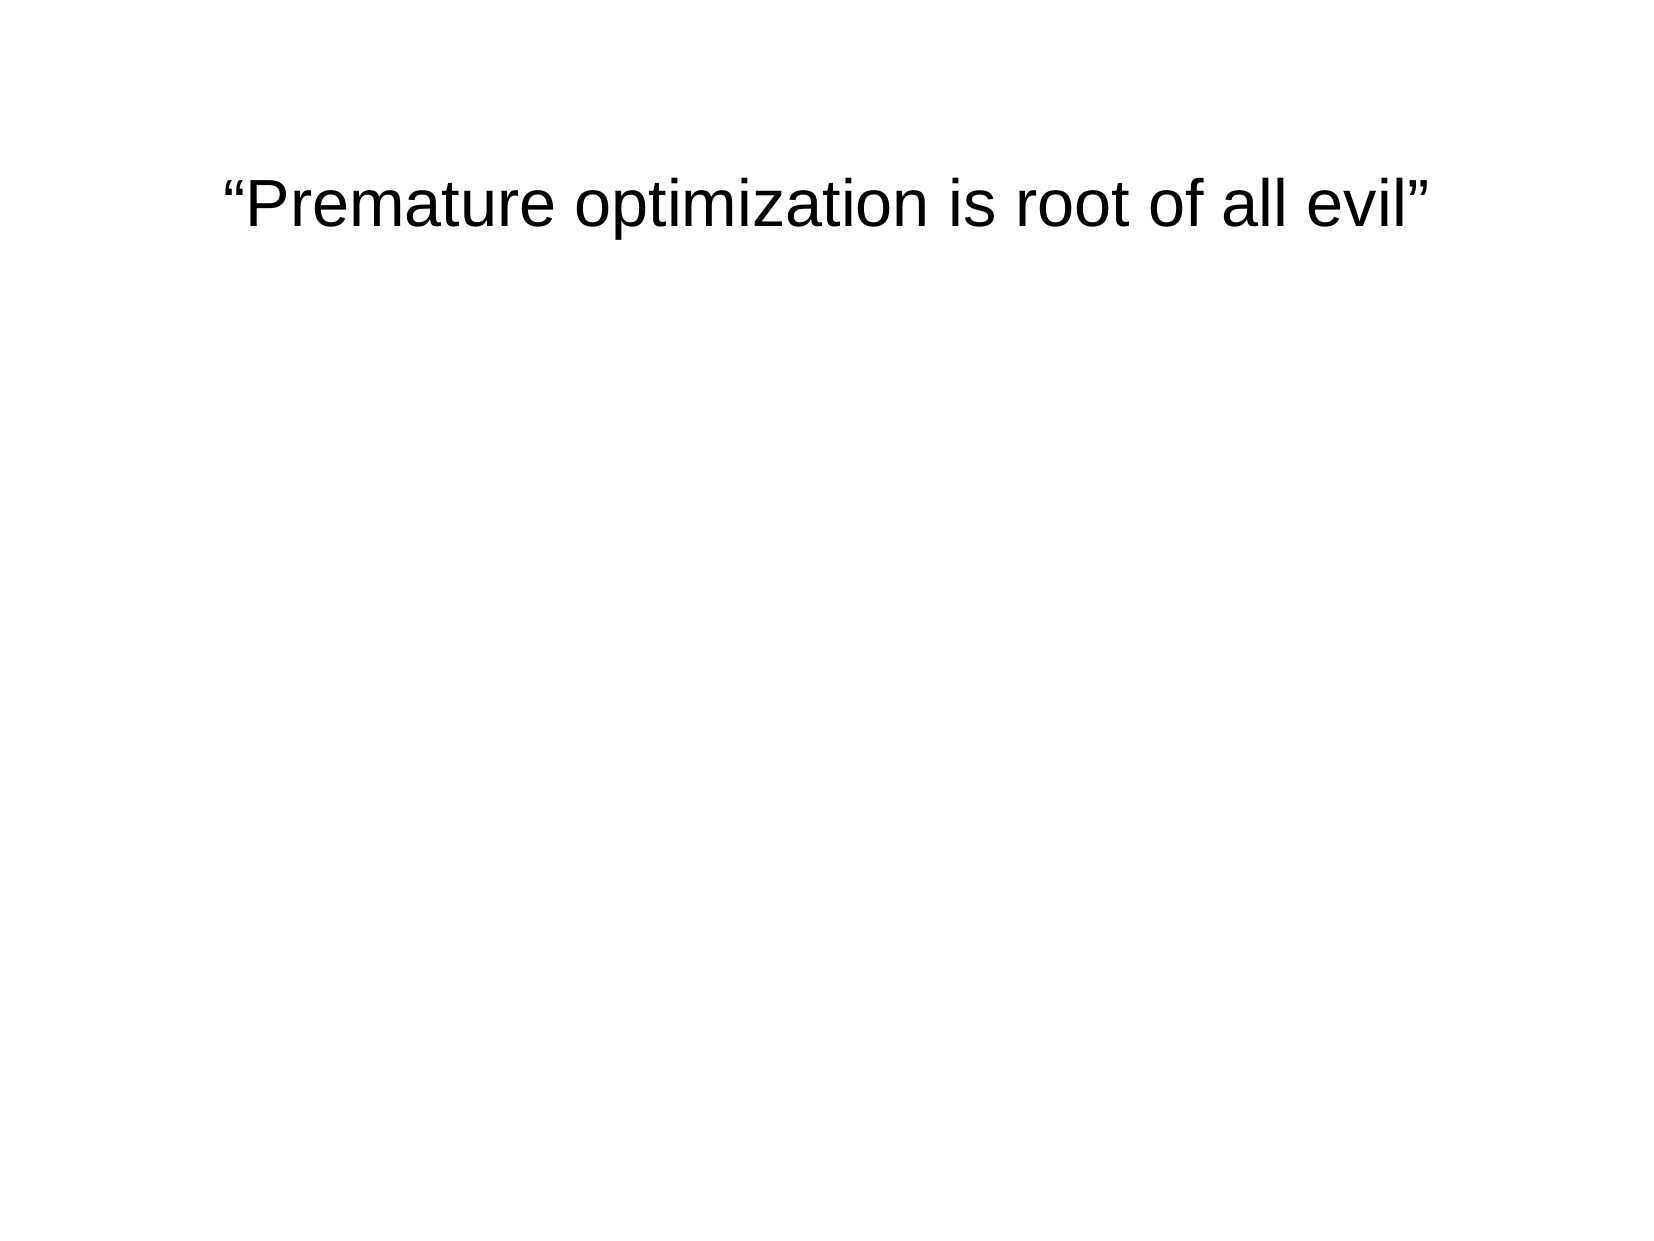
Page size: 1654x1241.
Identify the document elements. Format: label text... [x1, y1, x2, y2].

subtitle “Premature optimization is root of all evil” [82, 106, 1571, 300]
